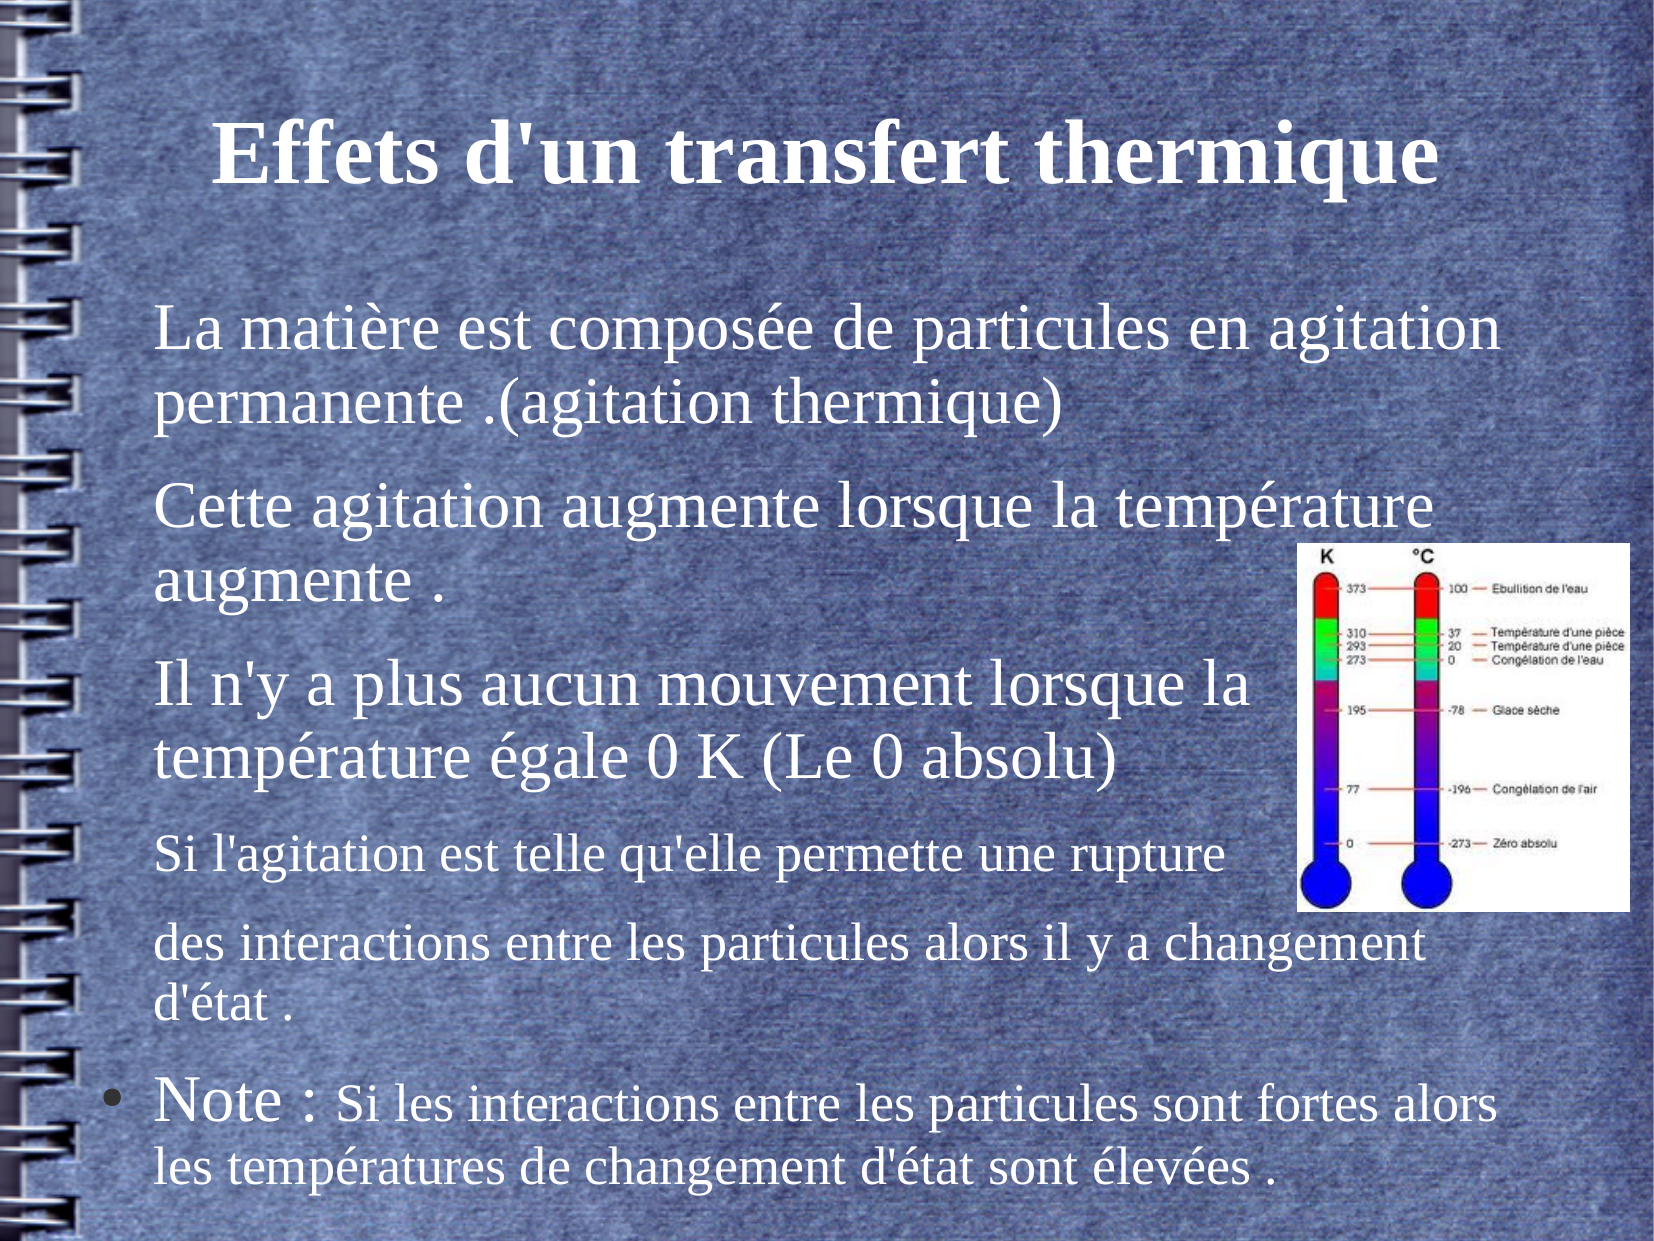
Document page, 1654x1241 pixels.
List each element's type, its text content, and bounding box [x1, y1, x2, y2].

list La matière est composée de particules en agitation permanente .(agitation thermique) Cette agitation augmente lorsque la température augmente . Il n'y a plus aucun mouvement lorsque la température égale 0 K (Le 0 absolu) Si l'agitation est telle qu'elle permette une rupture des interactions entre les particules alors il y a changement d'état . Note : Si les interactions entre les particules sont fortes alors les températures de changement d'état sont élevées . [82, 290, 1571, 1197]
title Effets d'un transfert thermique [82, 49, 1571, 257]
picture [0, 0, 1654, 1241]
